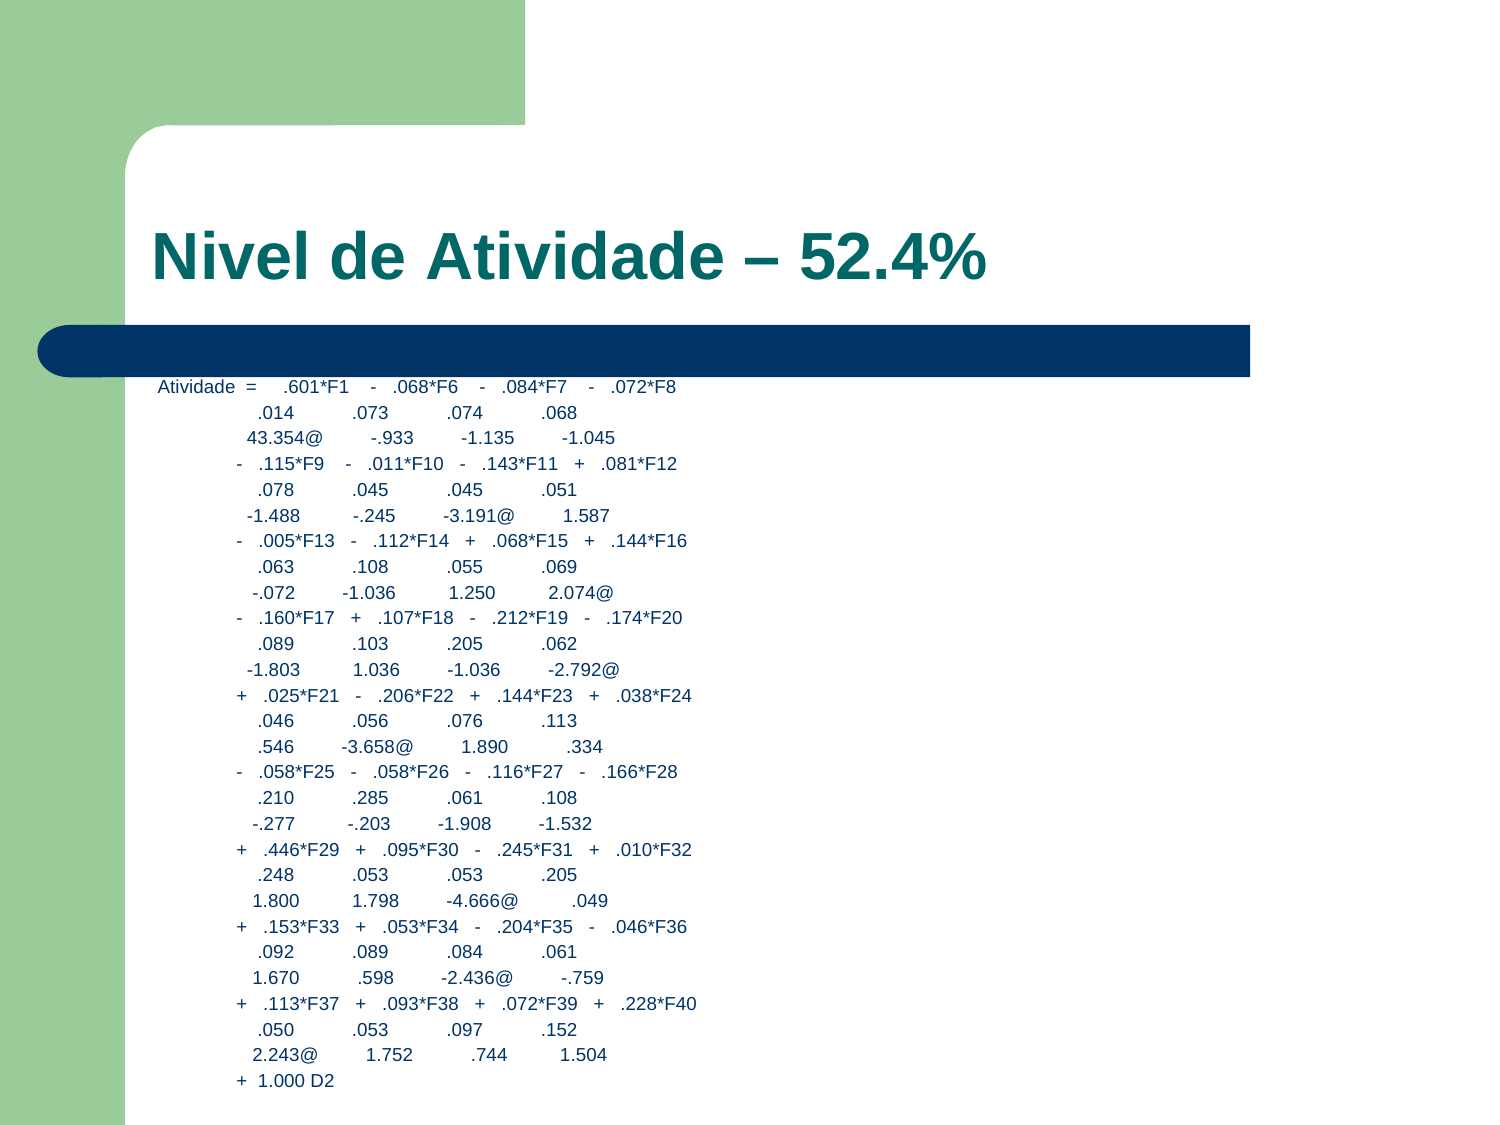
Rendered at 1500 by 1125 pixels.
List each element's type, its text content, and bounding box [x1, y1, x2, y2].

list Atividade = .601*F1 - .068*F6 - .084*F7 - .072*F8 .014 .073 .074 .068 43.354@ -.933 -1.135 -1.045 - .115*F9 - .011*F10 - .143*F11 + .081*F12 .078 .045 .045 .051 -1.488 -.245 -3.191@ 1.587 - .005*F13 - .112*F14 + .068*F15 + .144*F16 .063 .108 .055 .069 -.072 -1.036 1.250 2.074@ - .160*F17 + .107*F18 - .212*F19 - .174*F20 .089 .103 .205 .062 -1.803 1.036 -1.036 -2.792@ + .025*F21 - .206*F22 + .144*F23 + .038*F24 .046 .056 .076 .113 .546 -3.658@ 1.890 .334 - .058*F25 - .058*F26 - .116*F27 - .166*F28 .210 .285 .061 .108 -.277 -.203 -1.908 -1.532 + .446*F29 + .095*F30 - .245*F31 + .010*F32 .248 .053 .053 .205 1.800 1.798 -4.666@ .049 + .153*F33 + .053*F34 - .204*F35 - .046*F36 .092 .089 .084 .061 1.670 .598 -2.436@ -.759 + .113*F37 + .093*F38 + .072*F39 + .228*F40 .050 .053 .097 .152 2.243@ 1.752 .744 1.504 + 1.000 D2 [137, 369, 1400, 1125]
title Nivel de Atividade – 52.4% [136, 136, 1414, 301]
